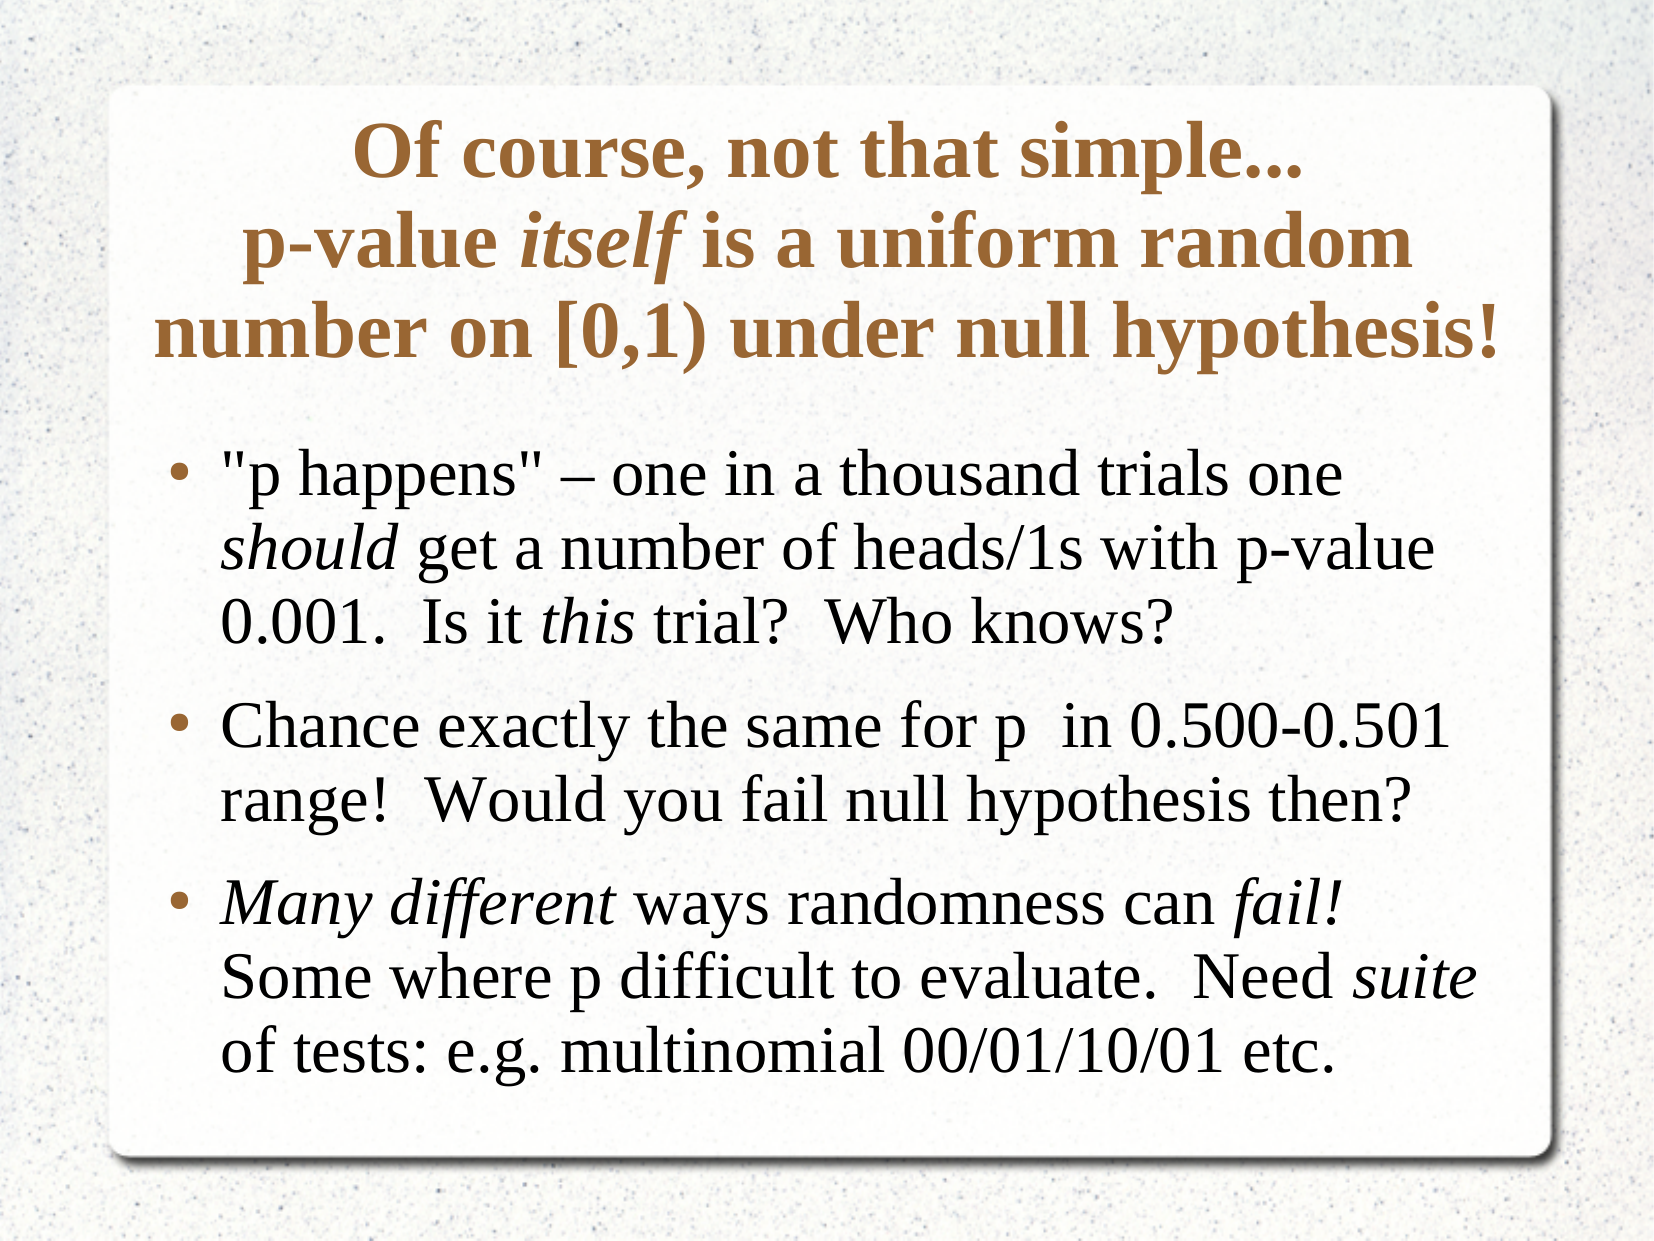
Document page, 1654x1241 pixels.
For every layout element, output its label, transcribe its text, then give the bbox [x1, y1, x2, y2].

picture [0, 0, 1654, 1241]
list "p happens" – one in a thousand trials one should get a number of heads/1s with p-value 0.001. Is it this trial? Who knows? Chance exactly the same for p in 0.500-0.501 range! Would you fail null hypothesis then? Many different ways randomness can fail! Some where p difficult to evaluate. Need suite of tests: e.g. multinomial 00/01/10/01 etc. [150, 435, 1509, 1088]
title Of course, not that simple... p-value itself is a uniform random number on [0,1) under null hypothesis! [120, 105, 1538, 376]
